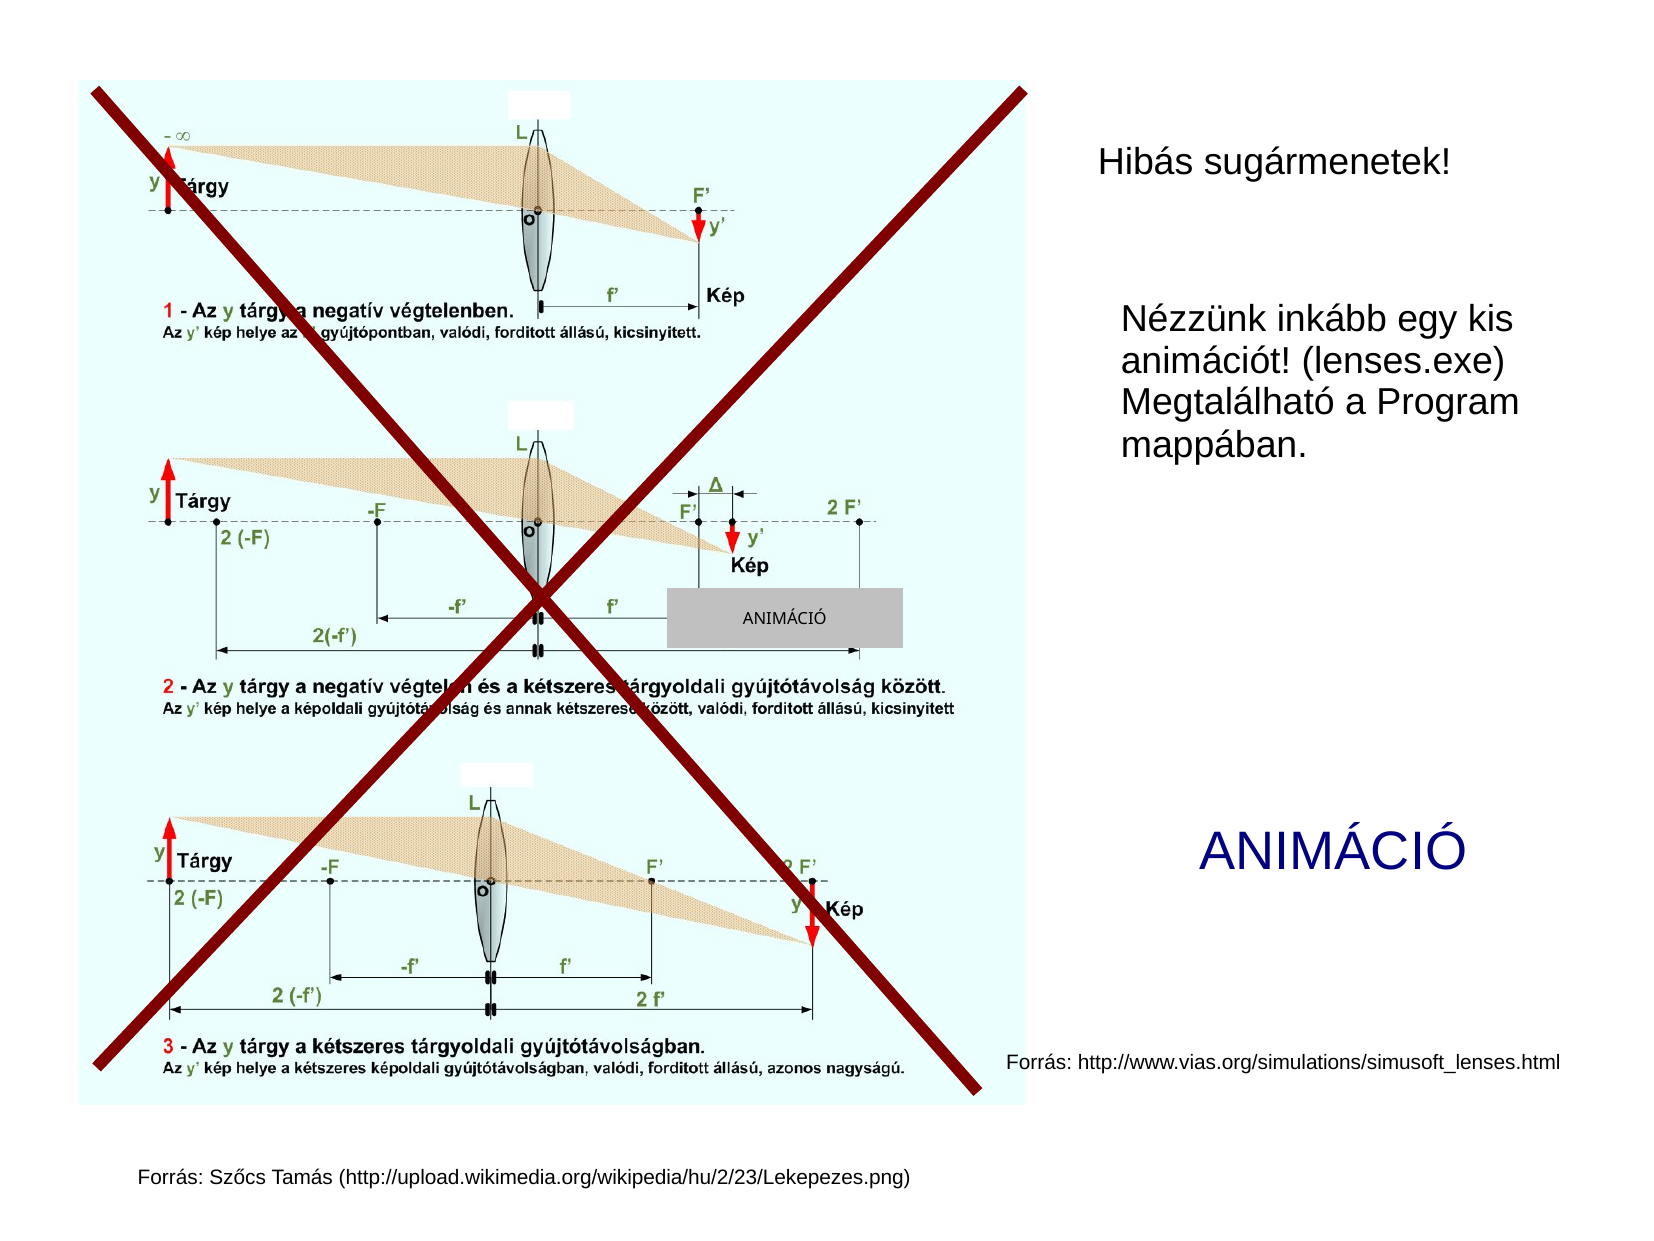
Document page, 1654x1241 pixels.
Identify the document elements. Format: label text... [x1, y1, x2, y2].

text_box Forrás: Szőcs Tamás (http://upload.wikimedia.org/wikipedia/hu/2/23/Lekepezes.png) [122, 1158, 927, 1197]
text_box ANIMÁCIÓ [1184, 812, 1483, 889]
text_box Hibás sugármenetek! [1083, 133, 1466, 233]
text_box Forrás: http://www.vias.org/simulations/simusoft_lenses.html [991, 1028, 1605, 1086]
picture [79, 80, 1025, 1106]
text_box Nézzünk inkább egy kis animációt! (lenses.exe) Megtalálható a Program mappában. [1106, 289, 1539, 473]
